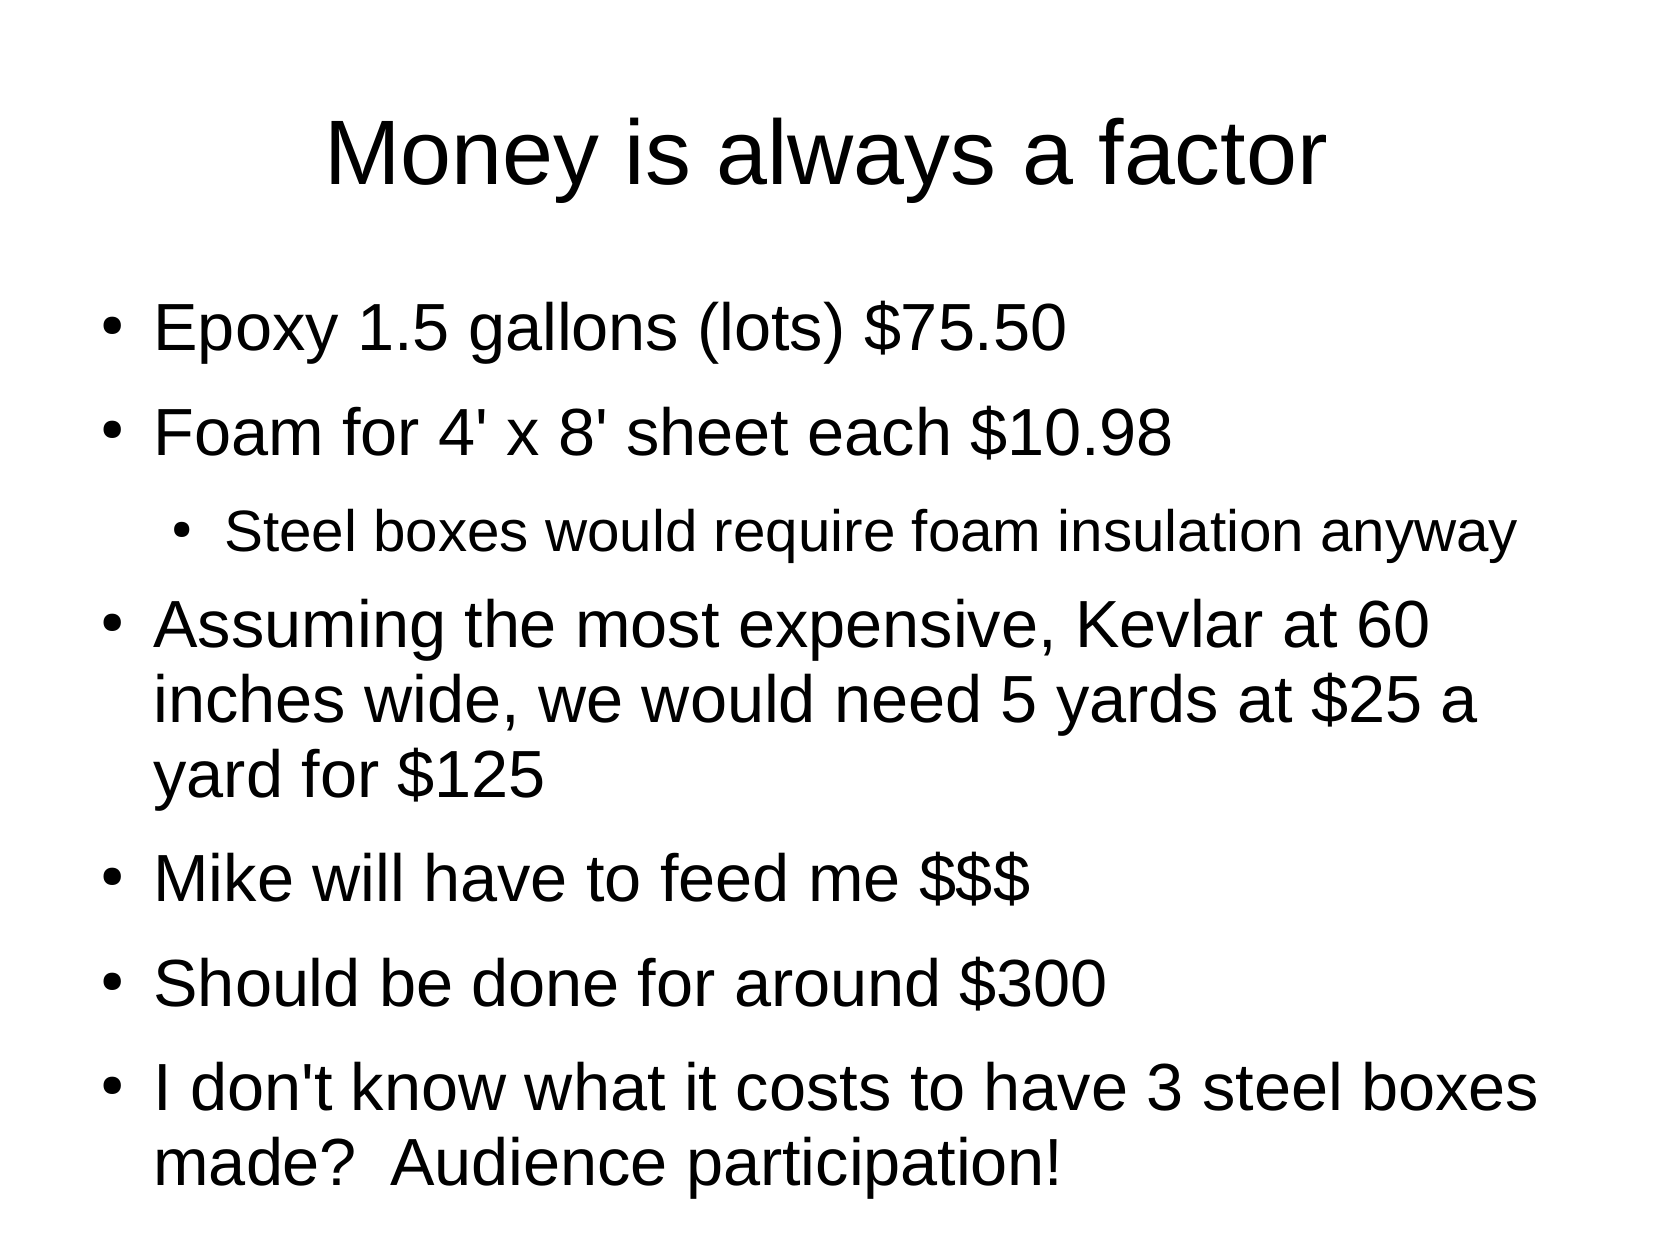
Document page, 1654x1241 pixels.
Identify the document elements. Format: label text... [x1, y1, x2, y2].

list Epoxy 1.5 gallons (lots) $75.50 Foam for 4' x 8' sheet each $10.98 Steel boxes would require foam insulation anyway Assuming the most expensive, Kevlar at 60 inches wide, we would need 5 yards at $25 a yard for $125 Mike will have to feed me $$$ Should be done for around $300 I don't know what it costs to have 3 steel boxes made? Audience participation! [82, 290, 1571, 1195]
title Money is always a factor [82, 56, 1571, 250]
